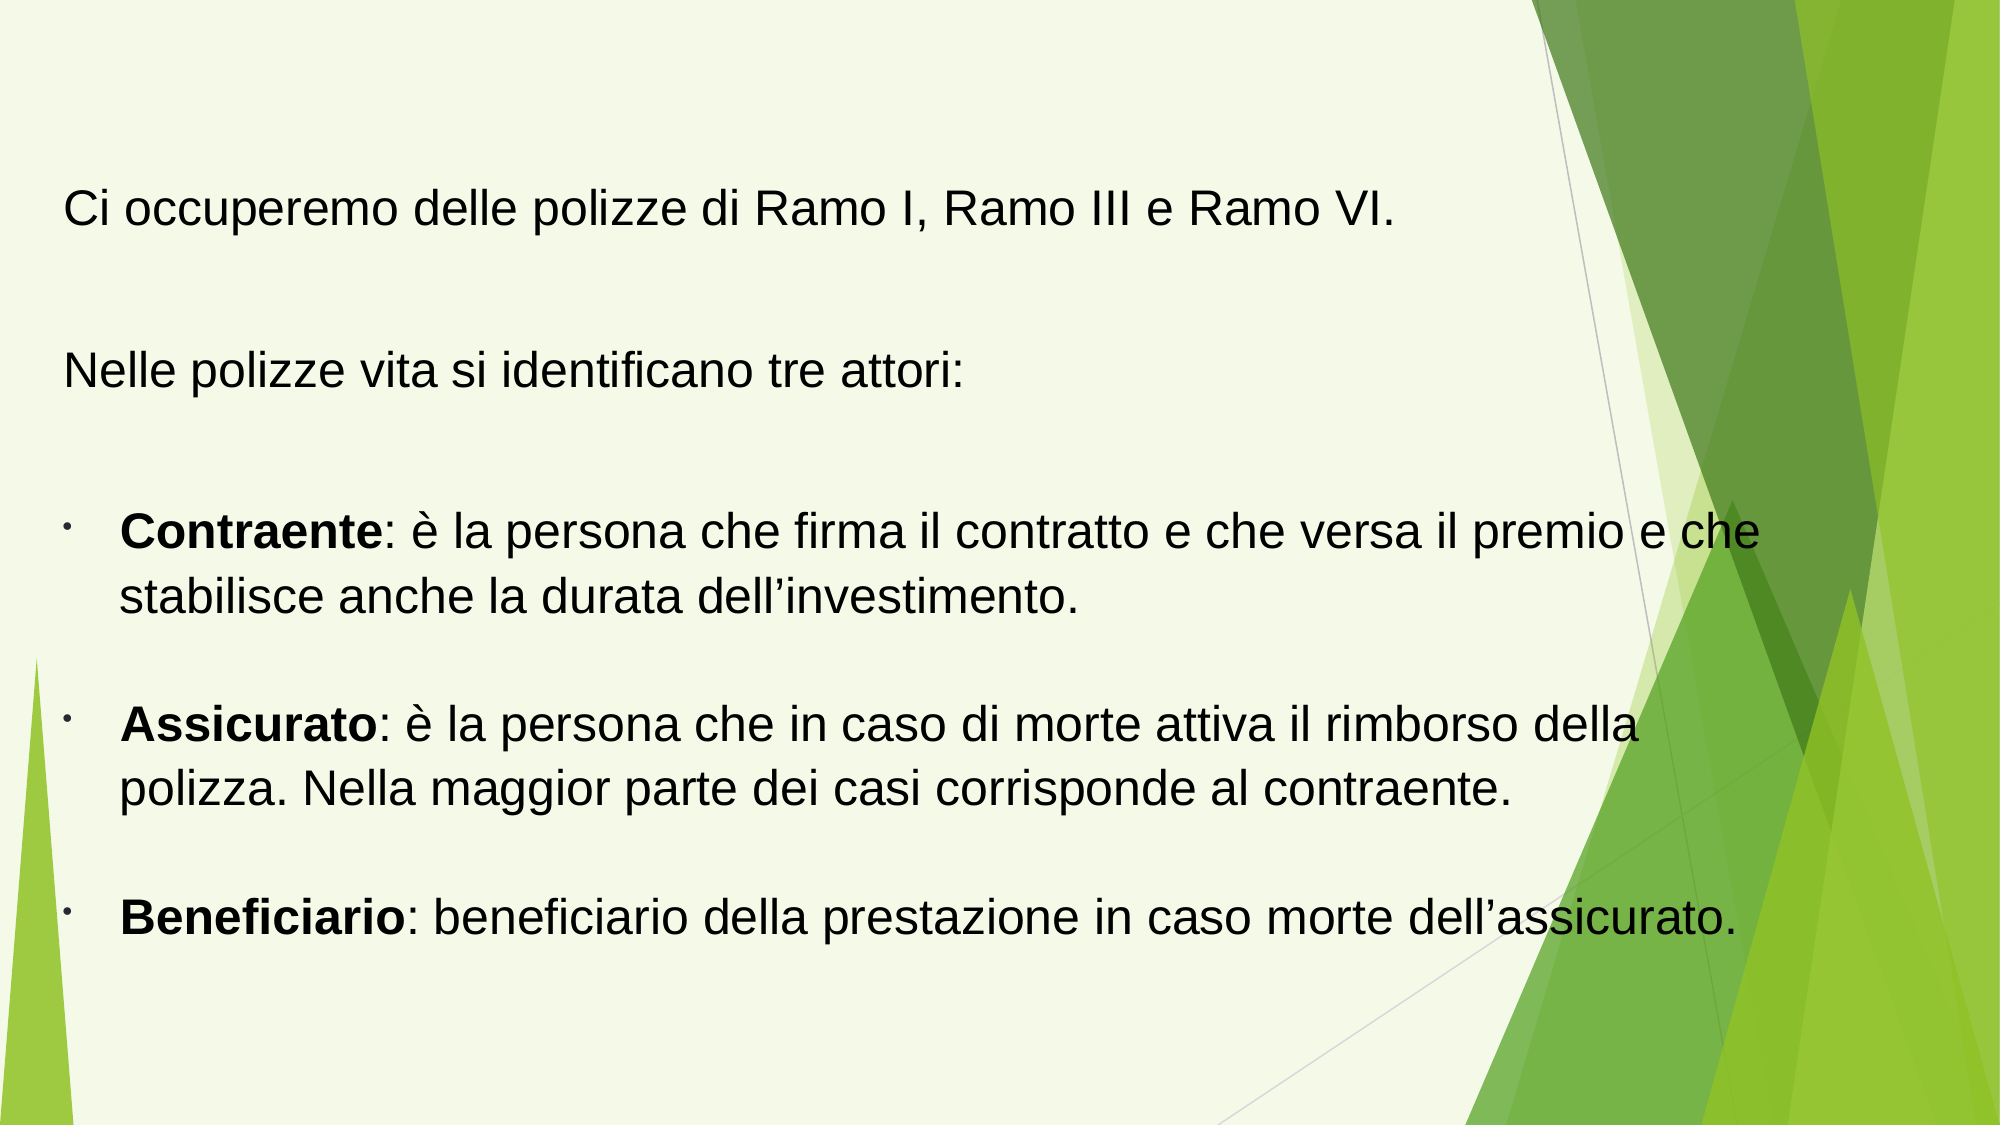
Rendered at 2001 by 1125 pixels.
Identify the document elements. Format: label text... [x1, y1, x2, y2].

text_box Ci occuperemo delle polizze di Ramo I, Ramo III e Ramo VI. Nelle polizze vita si identificano tre attori: Contraente: è la persona che firma il contratto e che versa il premio e che stabilisce anche la durata dell’investimento. Assicurato: è la persona che in caso di morte attiva il rimborso della polizza. Nella maggior parte dei casi corrisponde al contraente. Beneficiario: beneficiario della prestazione in caso morte dell’assicurato. [48, 163, 1835, 952]
